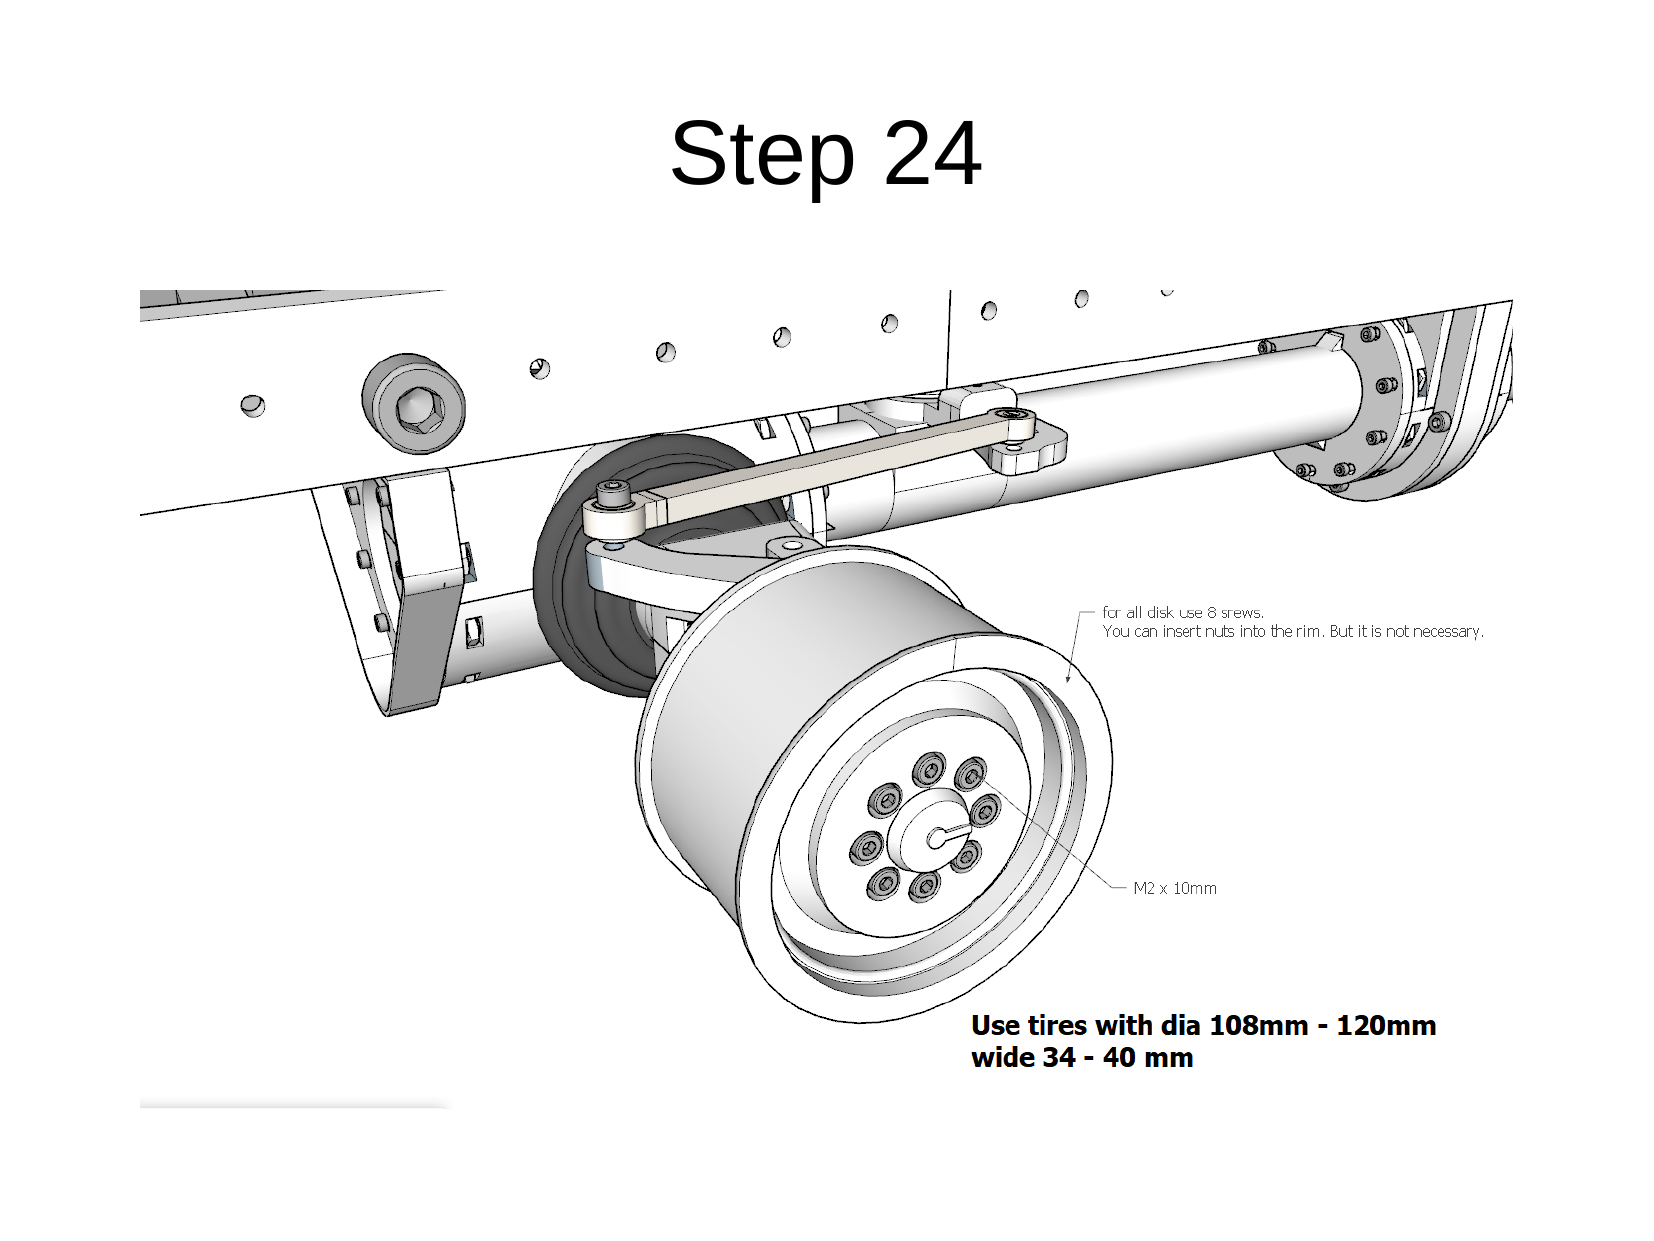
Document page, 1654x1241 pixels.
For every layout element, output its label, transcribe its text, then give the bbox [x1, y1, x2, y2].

title Step 24 [82, 49, 1571, 257]
picture [140, 290, 1513, 1109]
